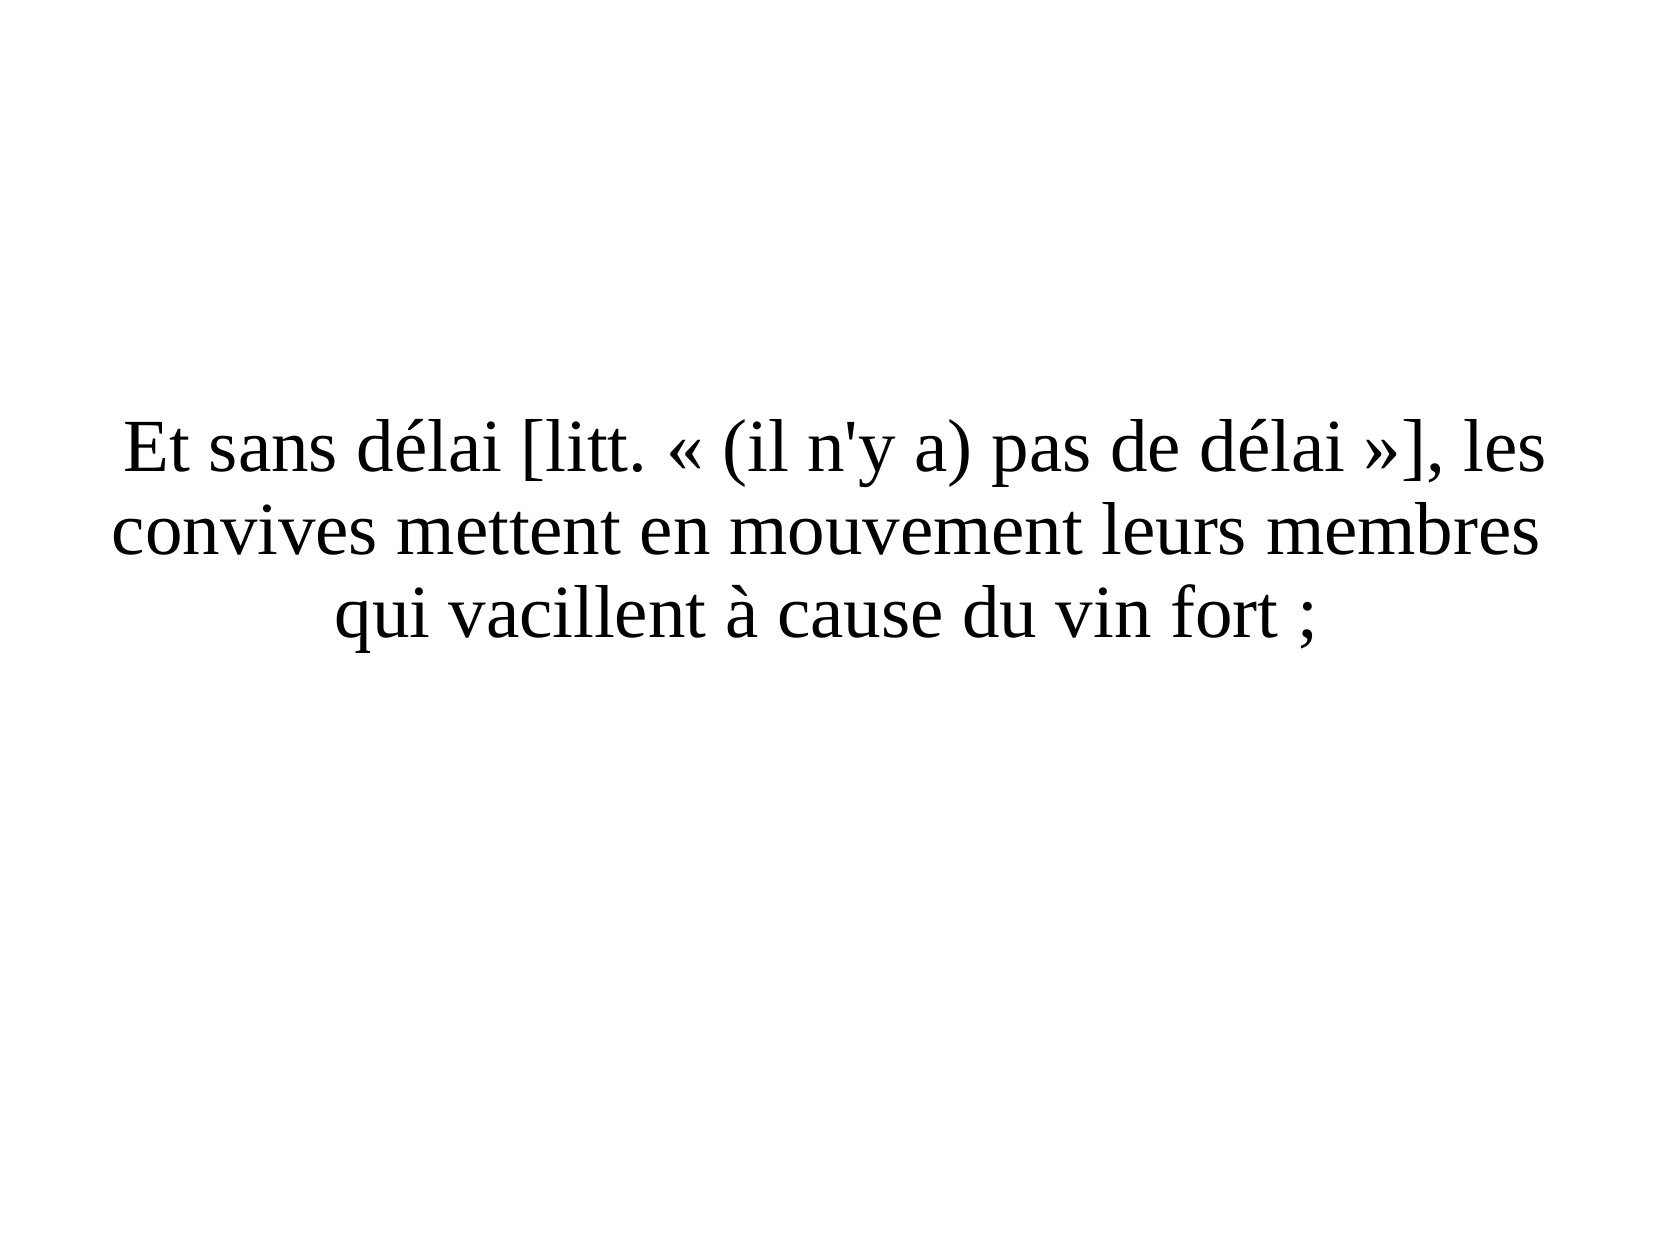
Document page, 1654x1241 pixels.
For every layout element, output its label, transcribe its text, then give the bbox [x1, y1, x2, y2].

subtitle Et sans délai [litt. « (il n'y a) pas de délai »], les convives mettent en mouvement leurs membres qui vacillent à cause du vin fort ; [82, 49, 1571, 1010]
